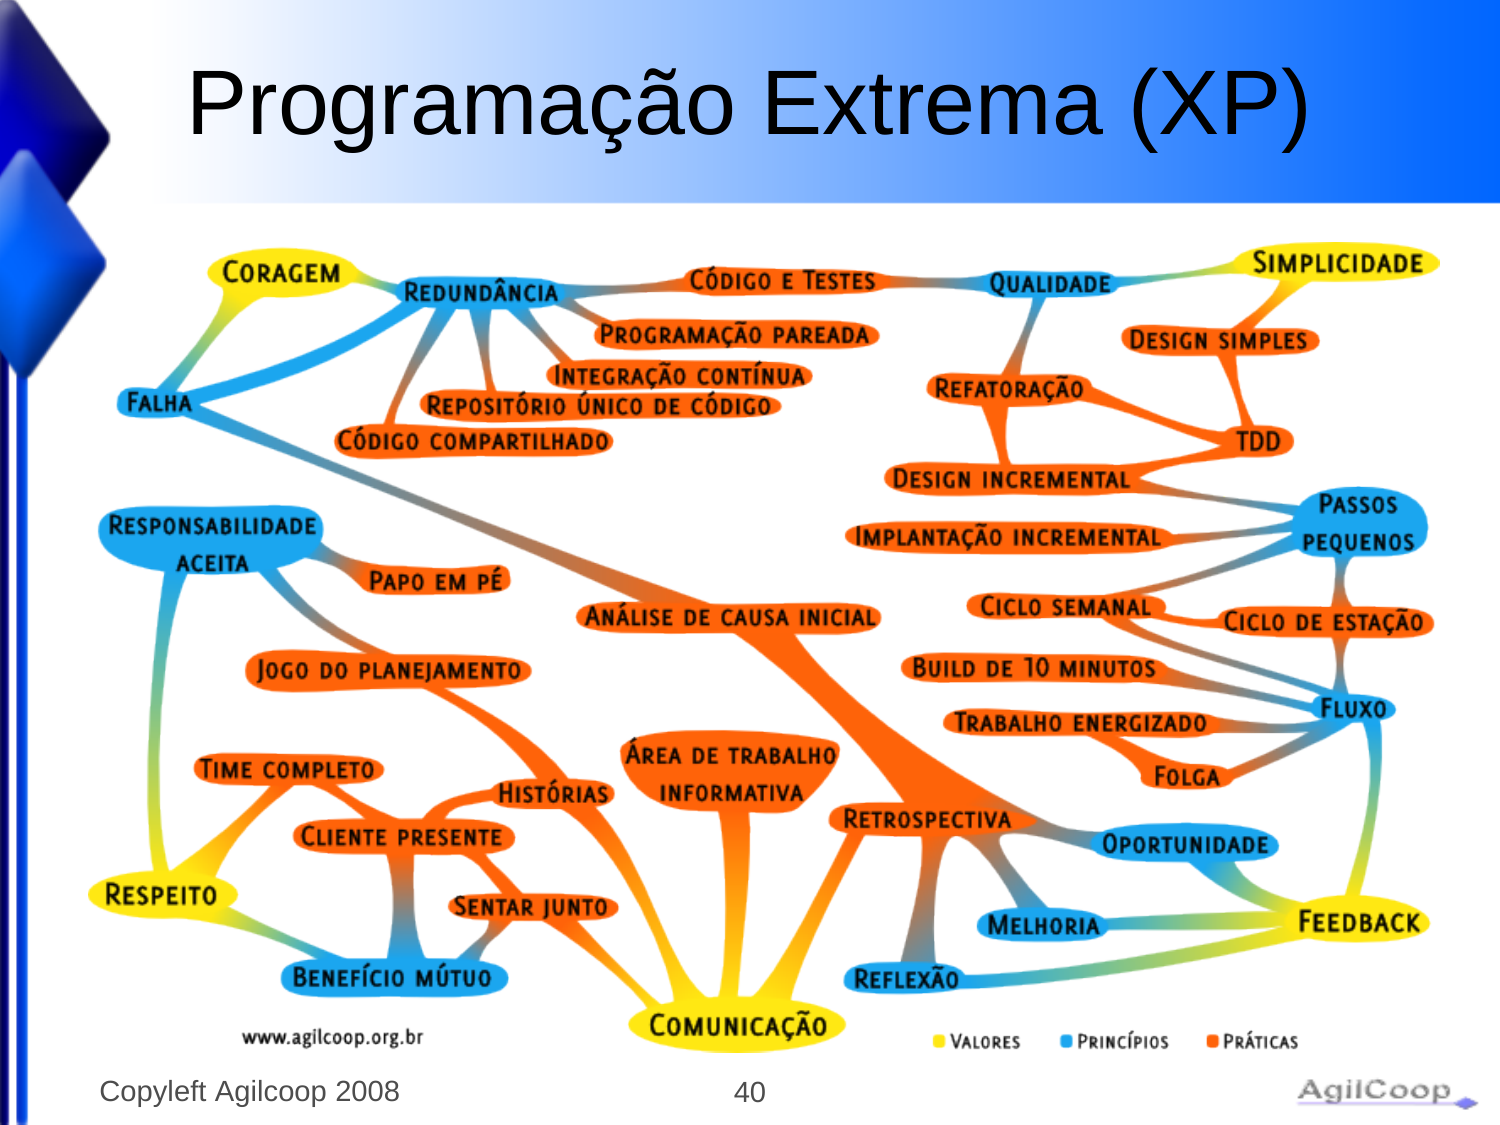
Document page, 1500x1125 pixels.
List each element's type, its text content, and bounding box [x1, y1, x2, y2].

title Programação Extrema (XP) [75, 16, 1426, 189]
picture [0, 0, 1500, 1125]
